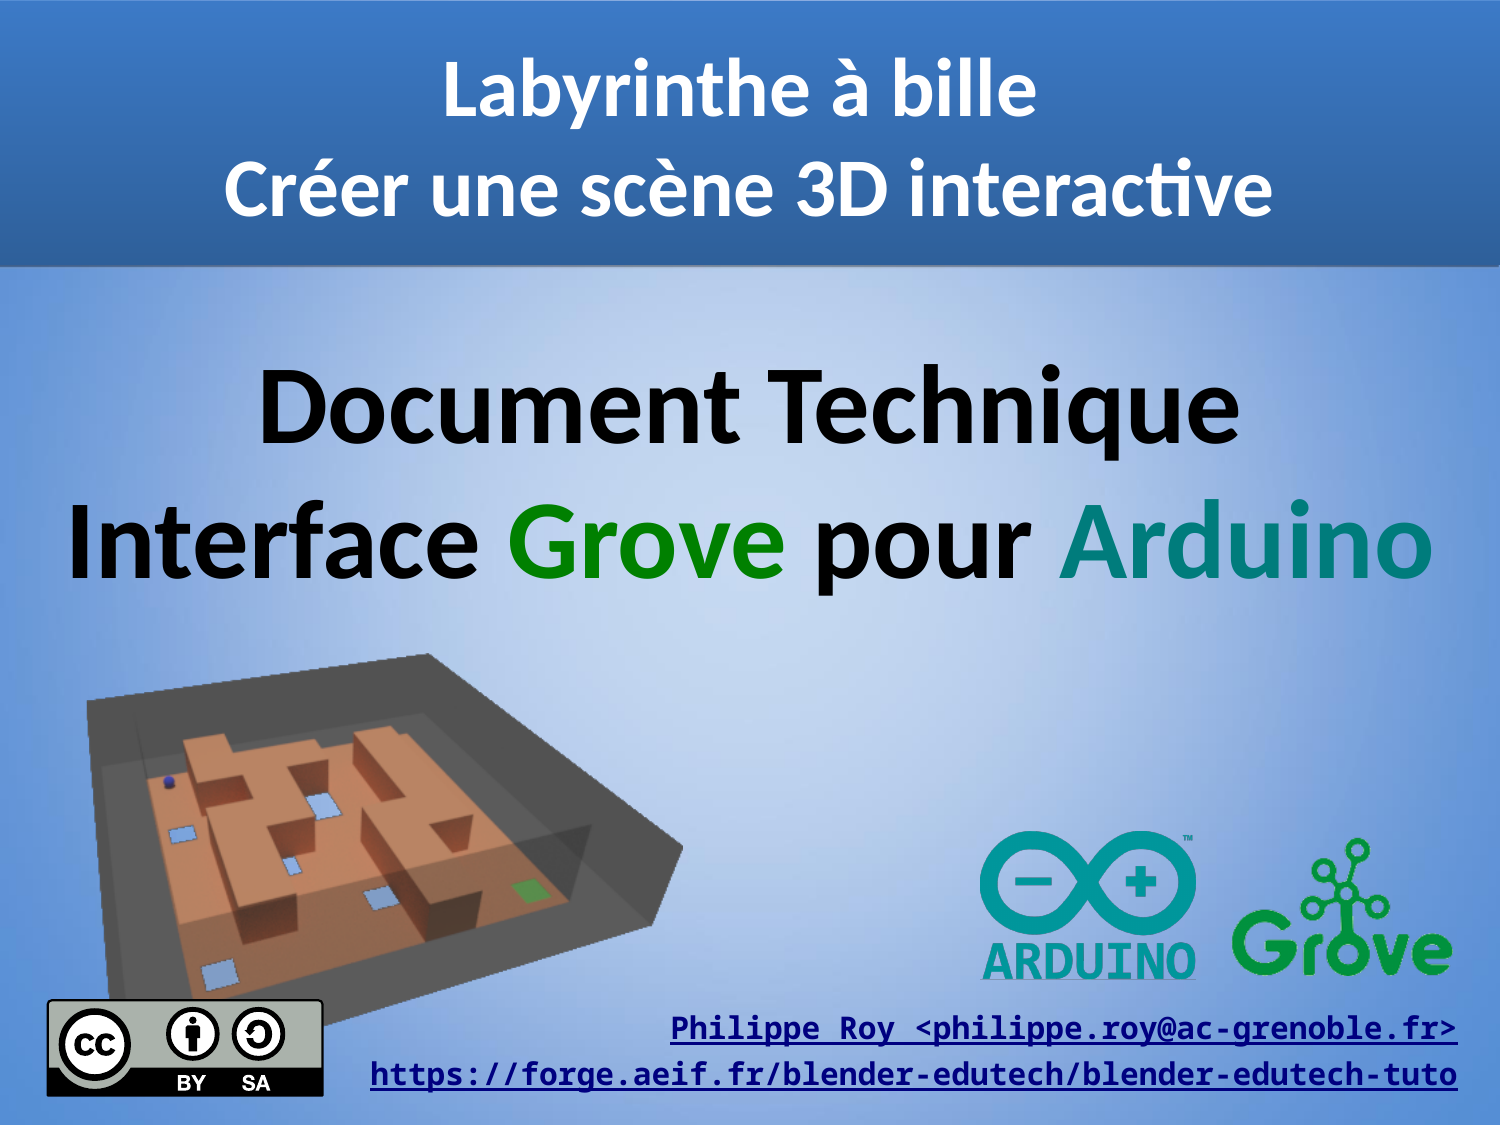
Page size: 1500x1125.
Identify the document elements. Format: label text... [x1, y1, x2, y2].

picture [0, 265, 1500, 323]
title Labyrinthe à bille Créer une scène 3D interactive [0, 1, 1500, 265]
text_box https://forge.aeif.fr/blender-edutech/blender-edutech-tuto [338, 1051, 1473, 1097]
text_box Document Technique Interface Grove pour Arduino [0, 323, 1500, 626]
text_box Philippe Roy <philippe.roy@ac-grenoble.fr> [338, 1004, 1473, 1051]
picture [0, 626, 1500, 1125]
